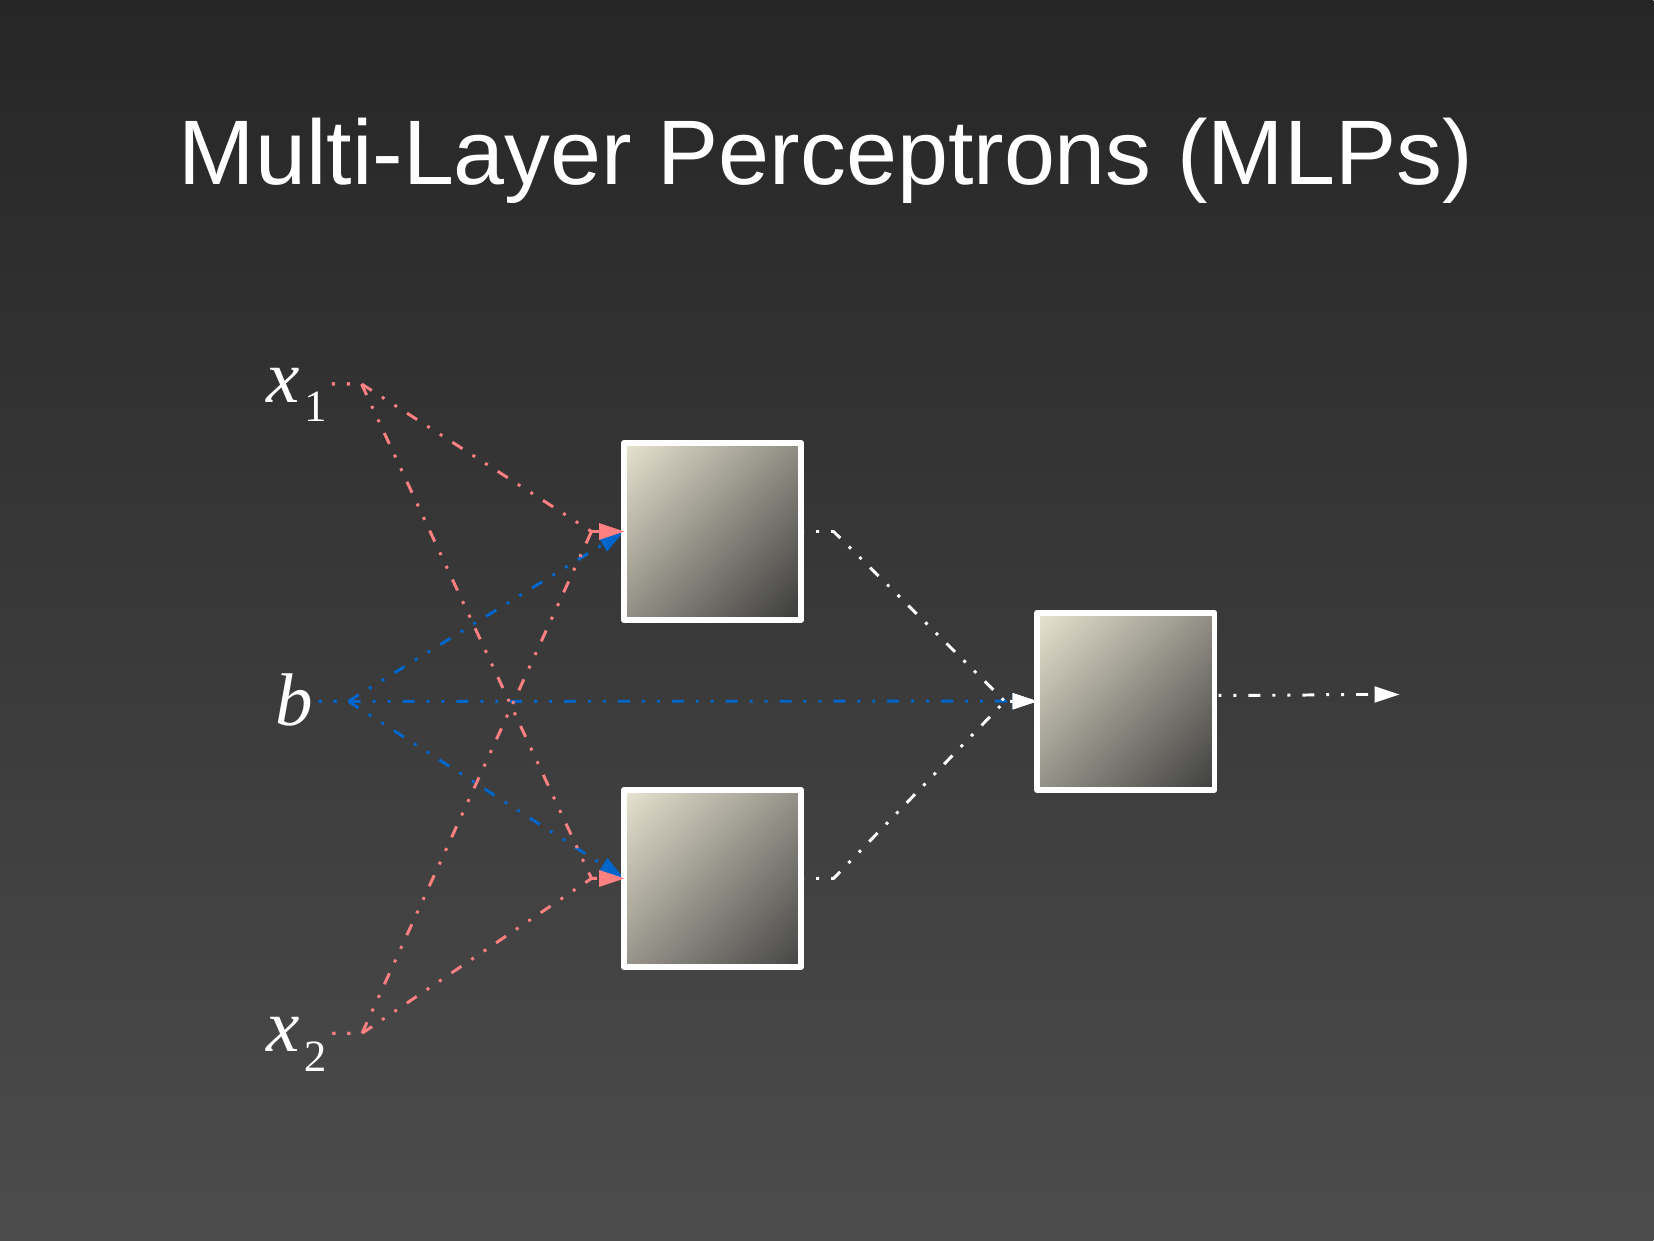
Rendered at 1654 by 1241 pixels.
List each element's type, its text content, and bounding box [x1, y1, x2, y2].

text_box [1037, 612, 1138, 709]
chart [254, 982, 333, 1085]
title Multi-Layer Perceptrons (MLPs) [82, 49, 1571, 257]
text_box [623, 442, 731, 543]
text_box [623, 789, 716, 877]
chart [267, 656, 319, 746]
chart [254, 333, 332, 435]
